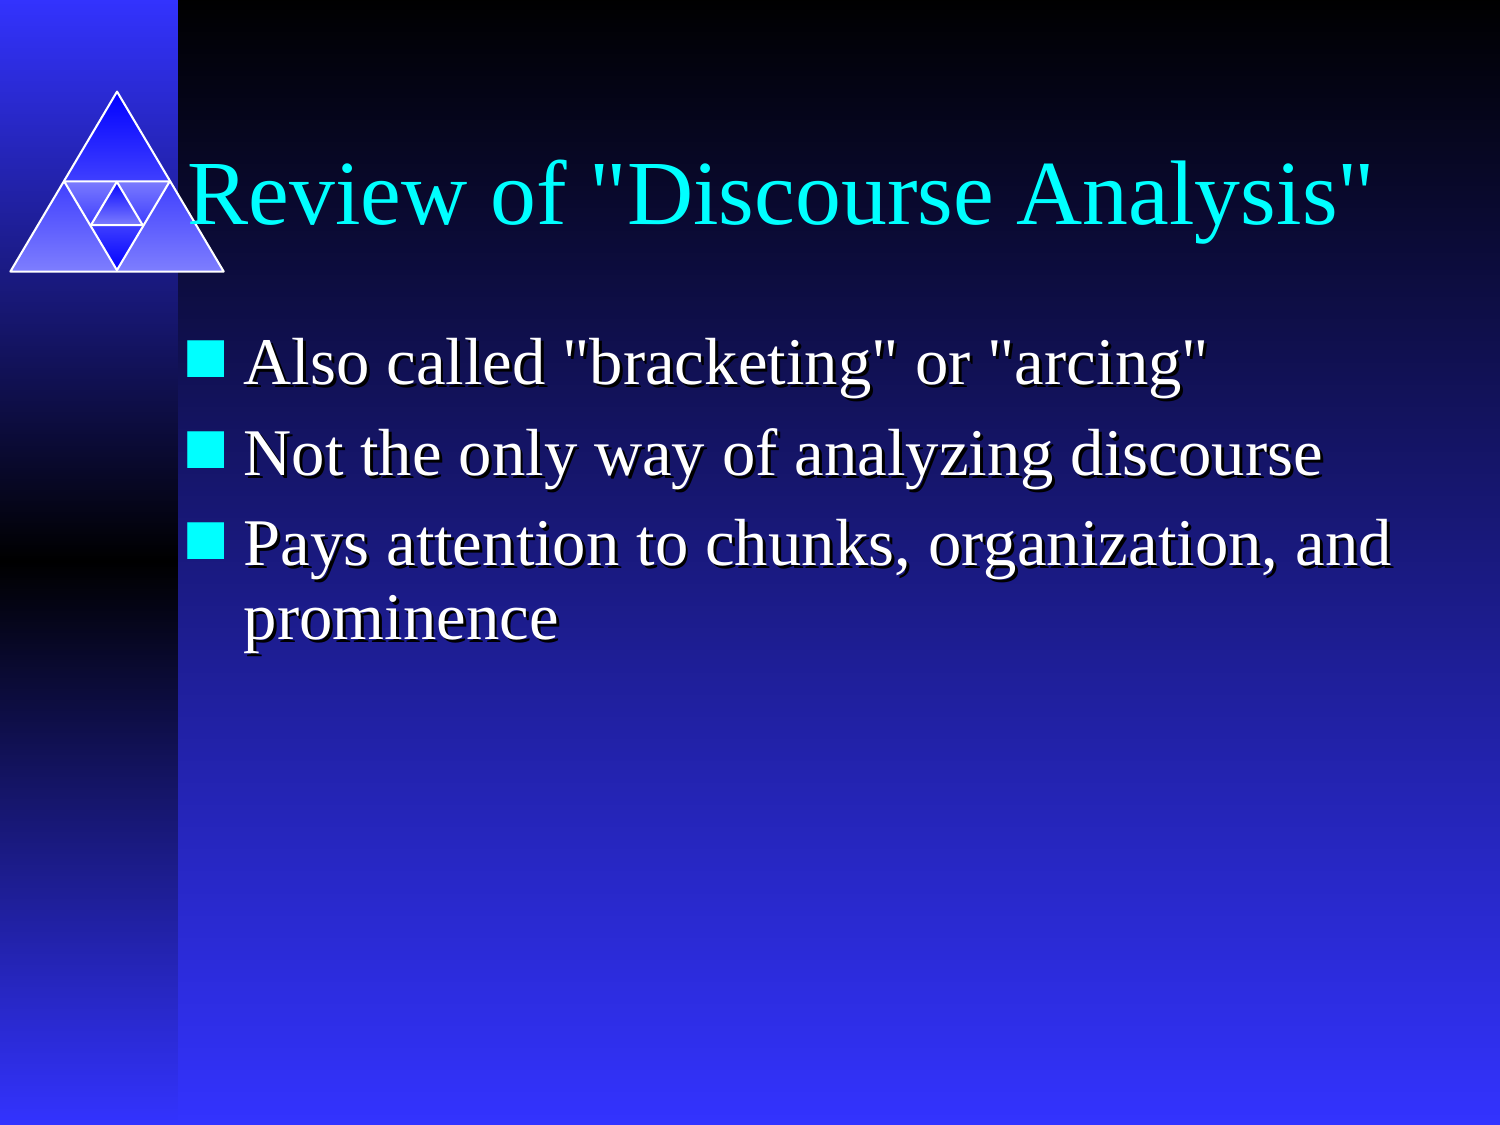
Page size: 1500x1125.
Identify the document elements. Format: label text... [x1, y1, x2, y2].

list Also called "bracketing" or "arcing" Not the only way of analyzing discourse Pays attention to chunks, organization, and prominence [187, 324, 1463, 676]
title Review of "Discourse Analysis" [187, 99, 1463, 288]
